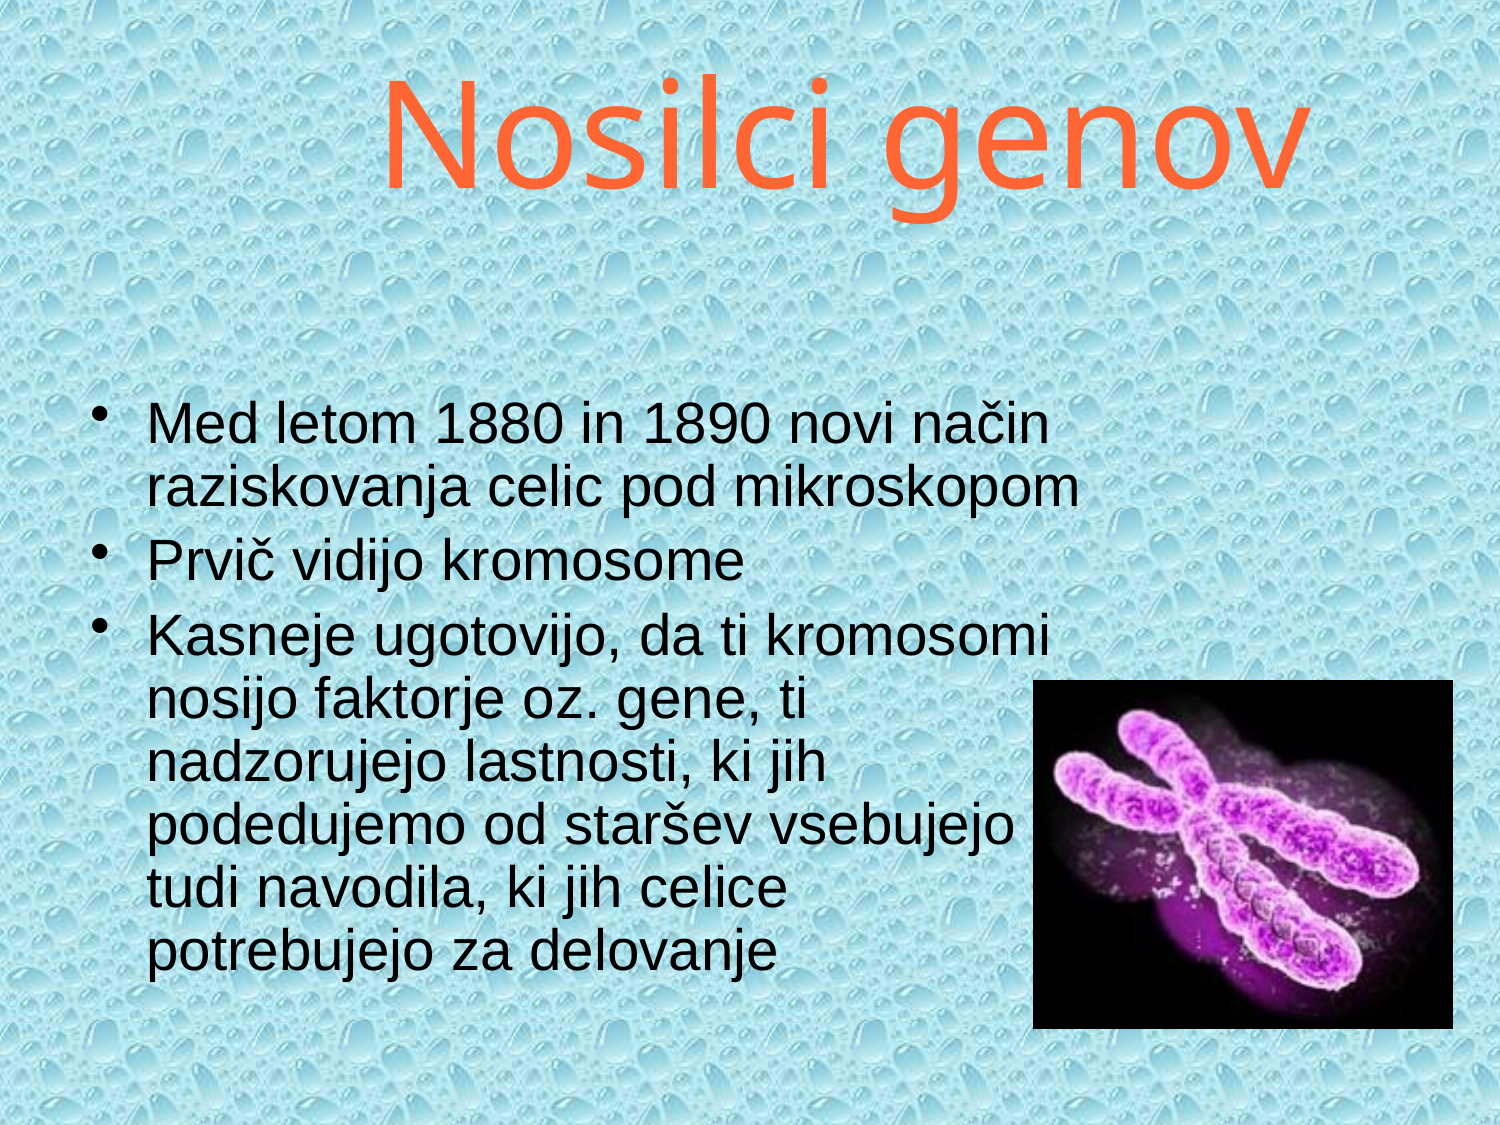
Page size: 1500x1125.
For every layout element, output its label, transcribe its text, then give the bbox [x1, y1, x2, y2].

list Med letom 1880 in 1890 novi način raziskovanja celic pod mikroskopom Prvič vidijo kromosome Kasneje ugotovijo, da ti kromosomi nosijo faktorje oz. gene, ti nadzorujejo lastnosti, ki jih podedujemo od staršev vsebujejo tudi navodila, ki jih celice potrebujejo za delovanje [75, 385, 1105, 1005]
picture [0, 0, 1500, 1125]
text_box Nosilci genov [360, 30, 1140, 426]
